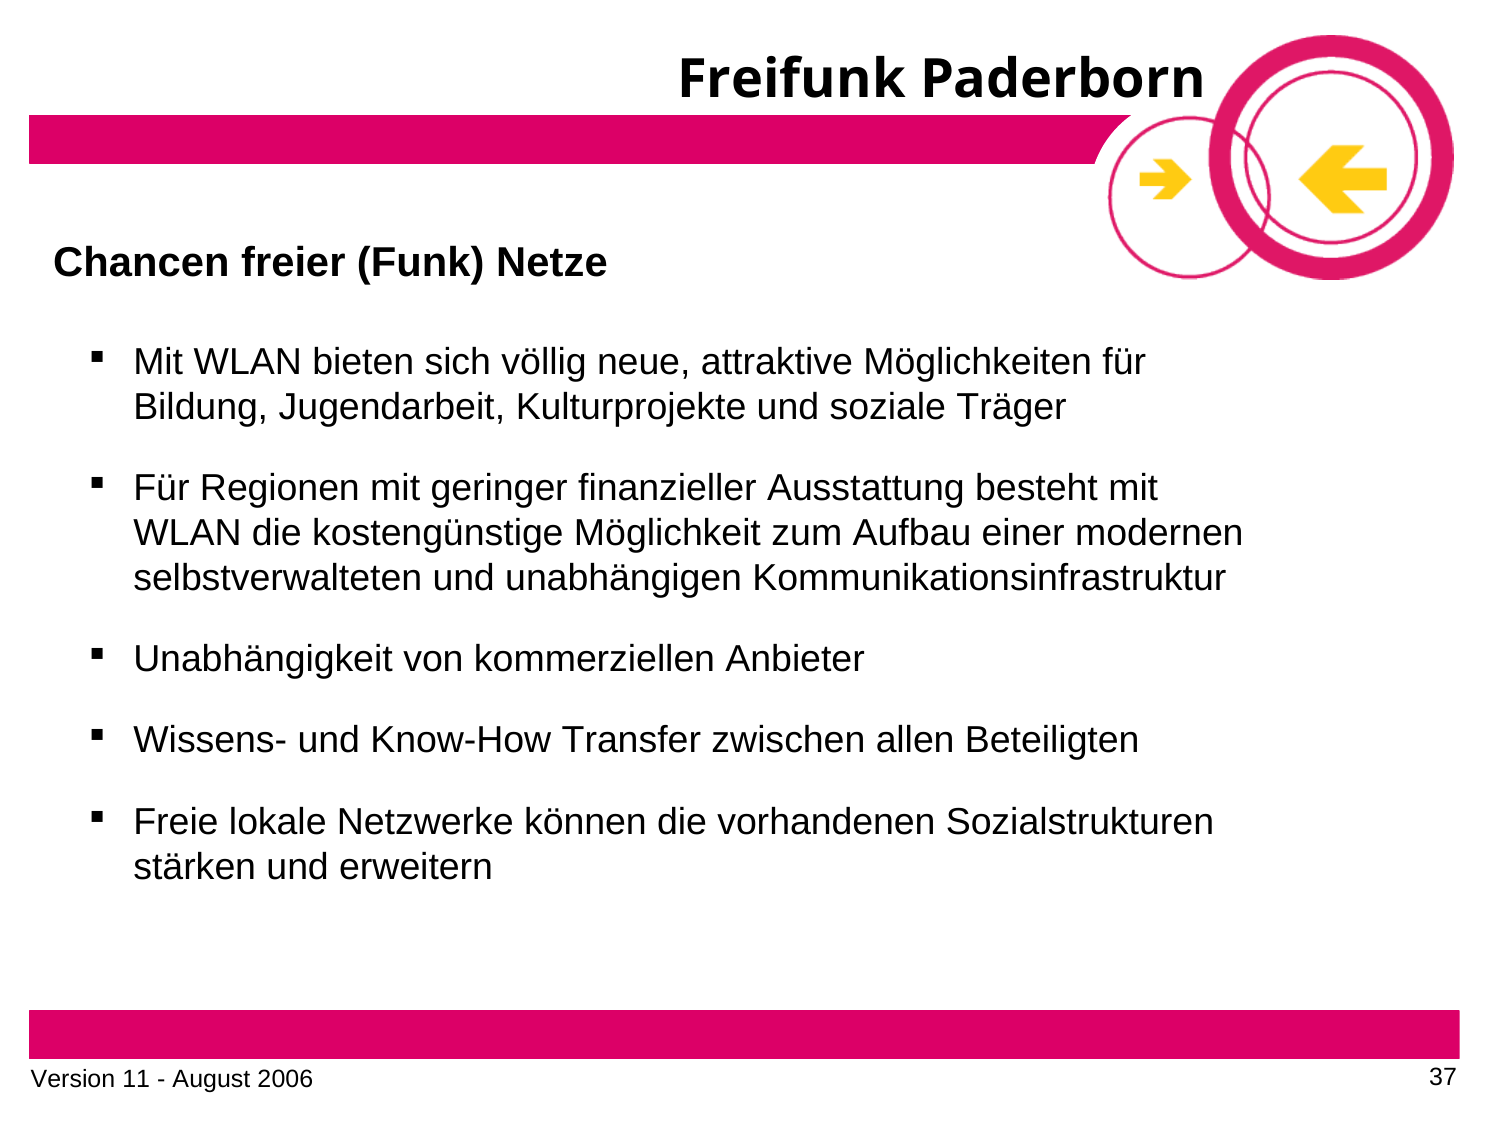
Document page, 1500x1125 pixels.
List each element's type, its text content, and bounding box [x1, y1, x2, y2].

text_box Chancen freier (Funk) Netze [53, 235, 1046, 395]
text_box Mit WLAN bieten sich völlig neue, attraktive Möglichkeiten für Bildung, Jugendarbeit, Kulturprojekte und soziale Träger Für Regionen mit geringer finanzieller Ausstattung besteht mit WLAN die kostengünstige Möglichkeit zum Aufbau einer modernen selbstverwalteten und unabhängigen Kommunikationsinfrastruktur Unabhängigkeit von kommerziellen Anbieter Wissens- und Know-How Transfer zwischen allen Beteiligten Freie lokale Netzwerke können die vorhandenen Sozialstrukturen stärken und erweitern [59, 337, 1288, 976]
picture [1107, 35, 1454, 280]
